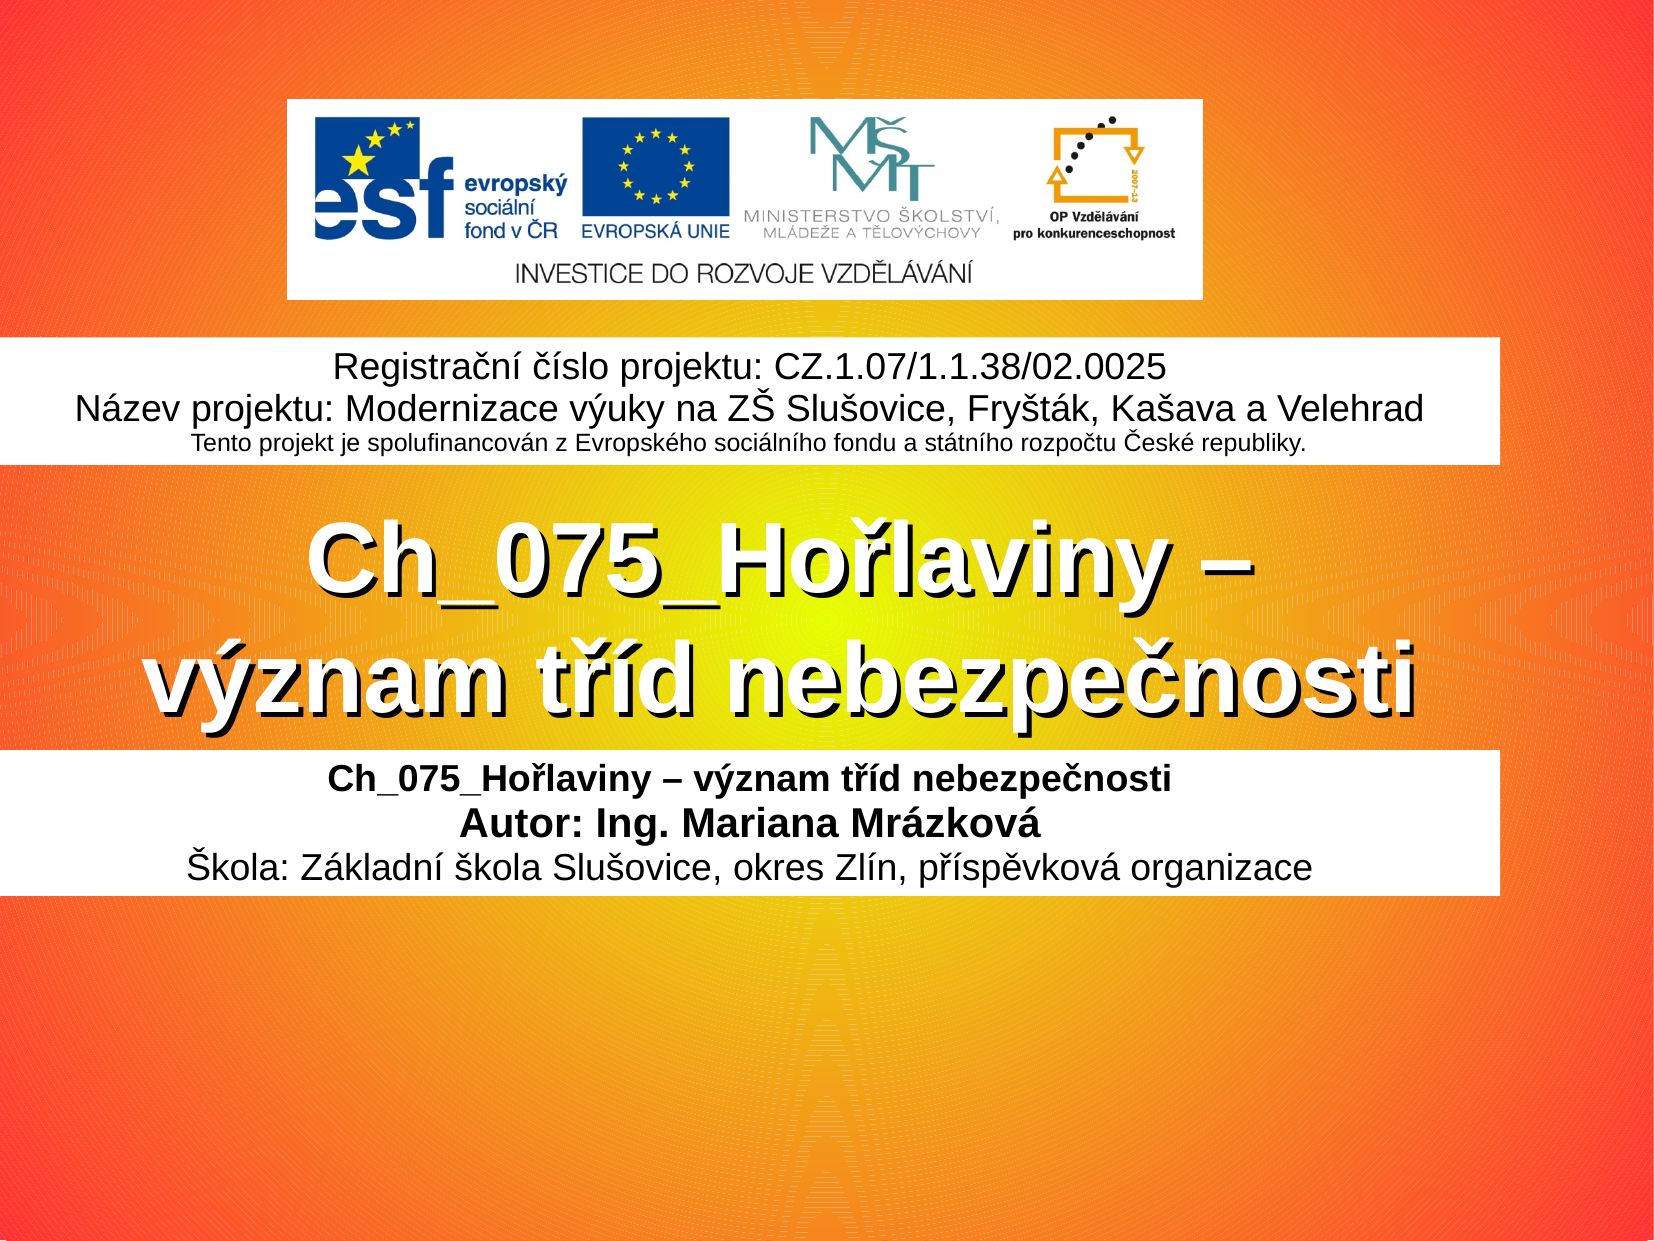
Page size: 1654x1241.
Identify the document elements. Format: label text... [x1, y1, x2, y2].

picture [287, 99, 1203, 300]
title Ch_075_Hořlaviny – význam tříd nebezpečnosti [112, 484, 1447, 741]
text_box Registrační číslo projektu: CZ.1.07/1.1.38/02.0025 Název projektu: Modernizace výuky na ZŠ Slušovice, Fryšták, Kašava a Velehrad Tento projekt je spolufinancován z Evropského sociálního fondu a státního rozpočtu České republiky. [0, 337, 1501, 465]
text_box Ch_075_Hořlaviny – význam tříd nebezpečnosti Autor: Ing. Mariana Mrázková Škola: Základní škola Slušovice, okres Zlín, příspěvková organizace [0, 750, 1501, 896]
